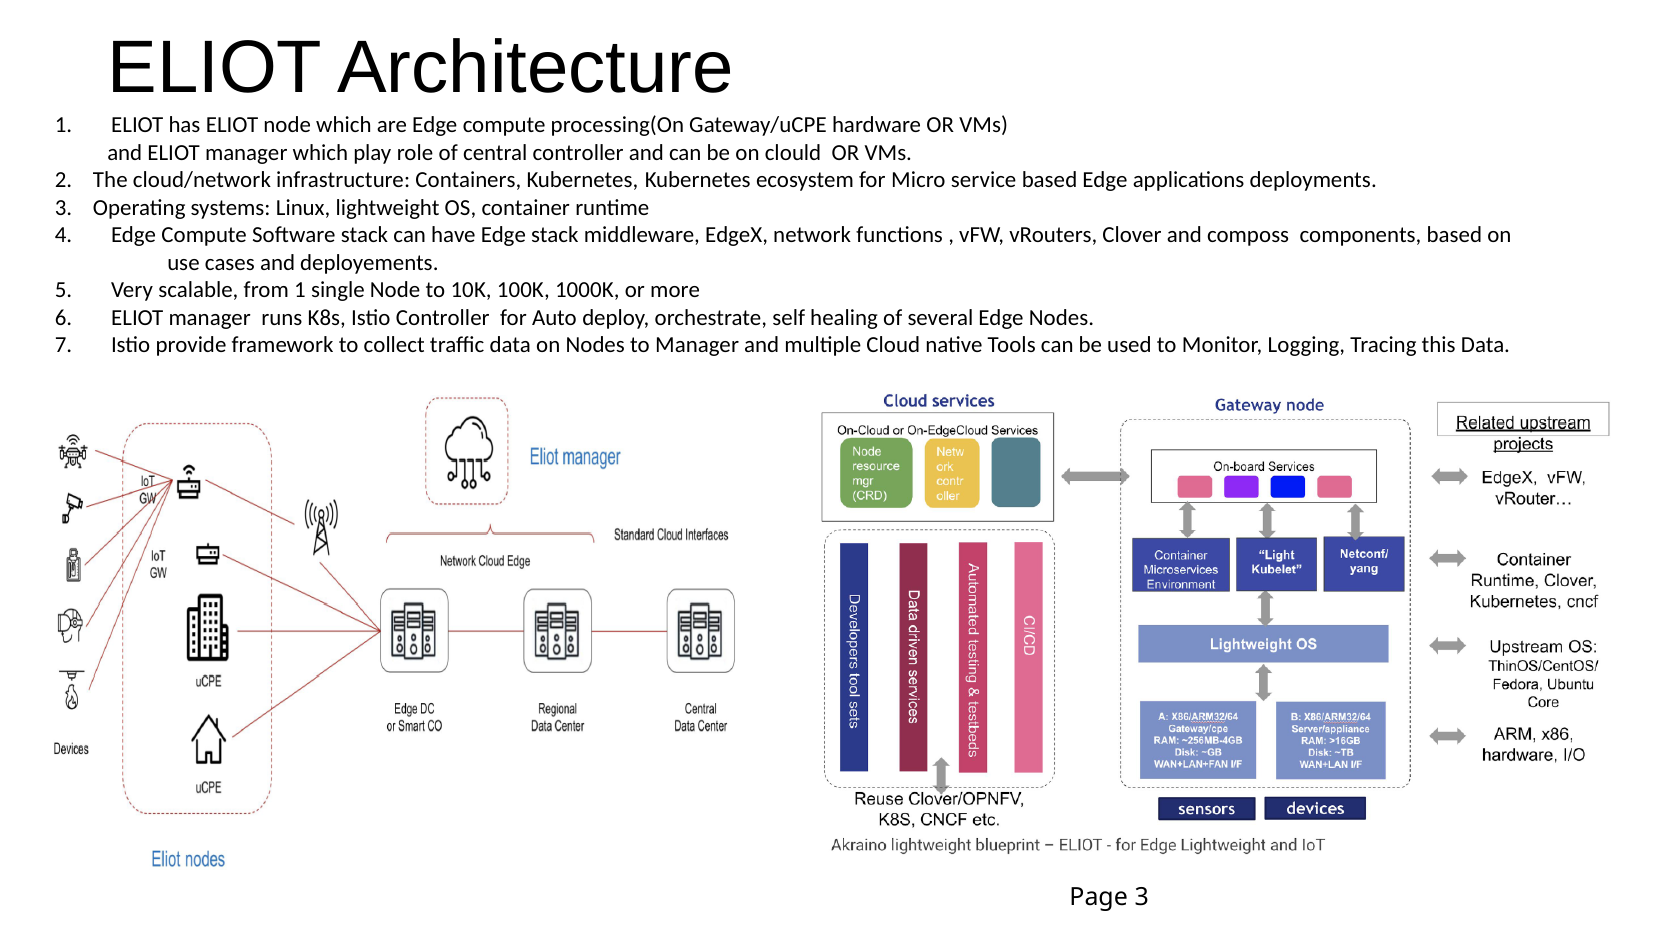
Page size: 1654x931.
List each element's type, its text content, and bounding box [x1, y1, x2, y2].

text_box ELIOT has ELIOT node which are Edge compute processing(On Gateway/uCPE hardware OR VMs) and ELIOT manager which play role of central controller and can be on clould OR VMs. 2. The cloud/network infrastructure: Containers, Kubernetes, Kubernetes ecosystem for Micro service based Edge applications deployments. 3. Operating systems: Linux, lightweight OS, container runtime Edge Compute Software stack can have Edge stack middleware, EdgeX, network functions , vFW, vRouters, Clover and composs components, based on use cases and deployements. Very scalable, from 1 single Node to 10K, 100K, 1000K, or more ELIOT manager runs K8s, Istio Controller for Auto deploy, orchestrate, self healing of several Edge Nodes. Istio provide framework to collect traffic data on Nodes to Manager and multiple Cloud native Tools can be used to Monitor, Logging, Tracing this Data. [40, 103, 1544, 470]
picture [804, 377, 1654, 866]
text_box Page 18 [1069, 880, 1354, 931]
picture [35, 390, 758, 891]
title ELIOT Architecture [108, 15, 1574, 111]
